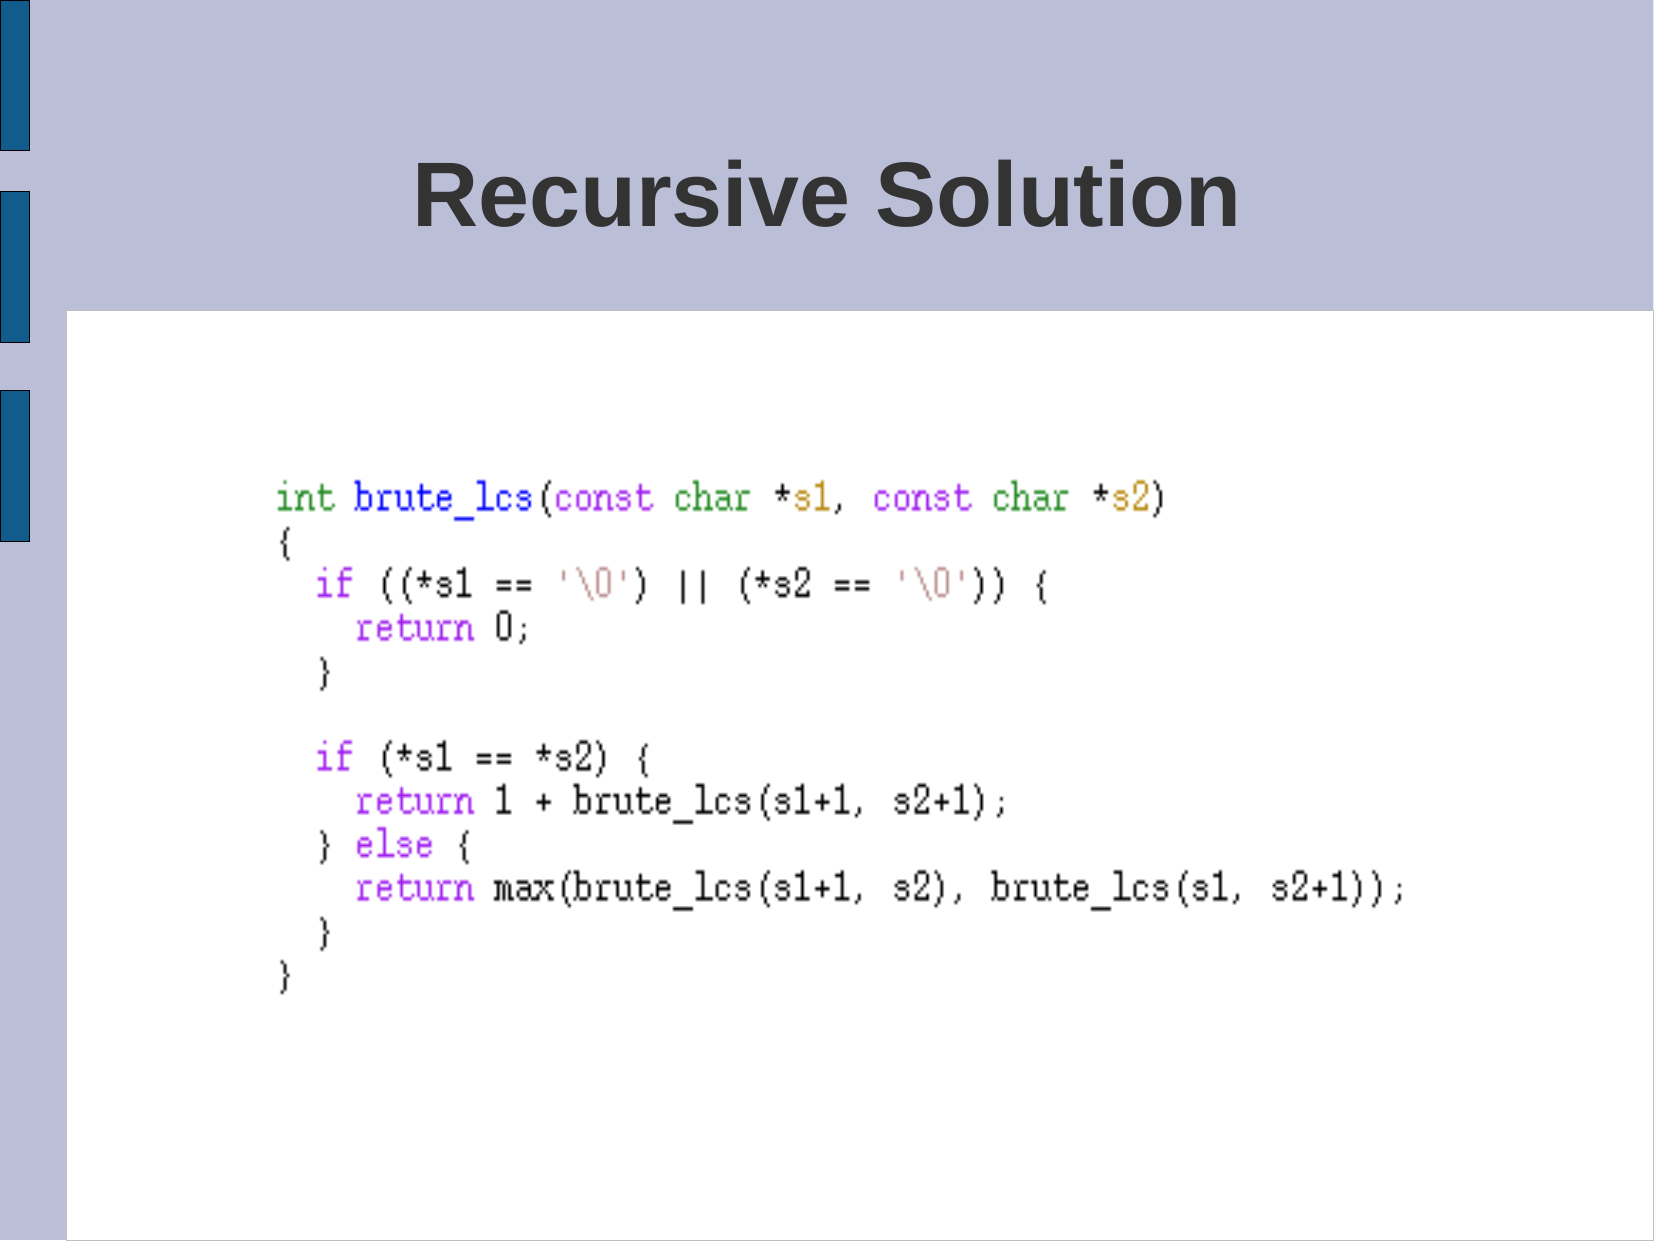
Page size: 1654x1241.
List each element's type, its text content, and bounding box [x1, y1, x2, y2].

picture [276, 455, 1416, 1025]
title Recursive Solution [121, 91, 1534, 299]
